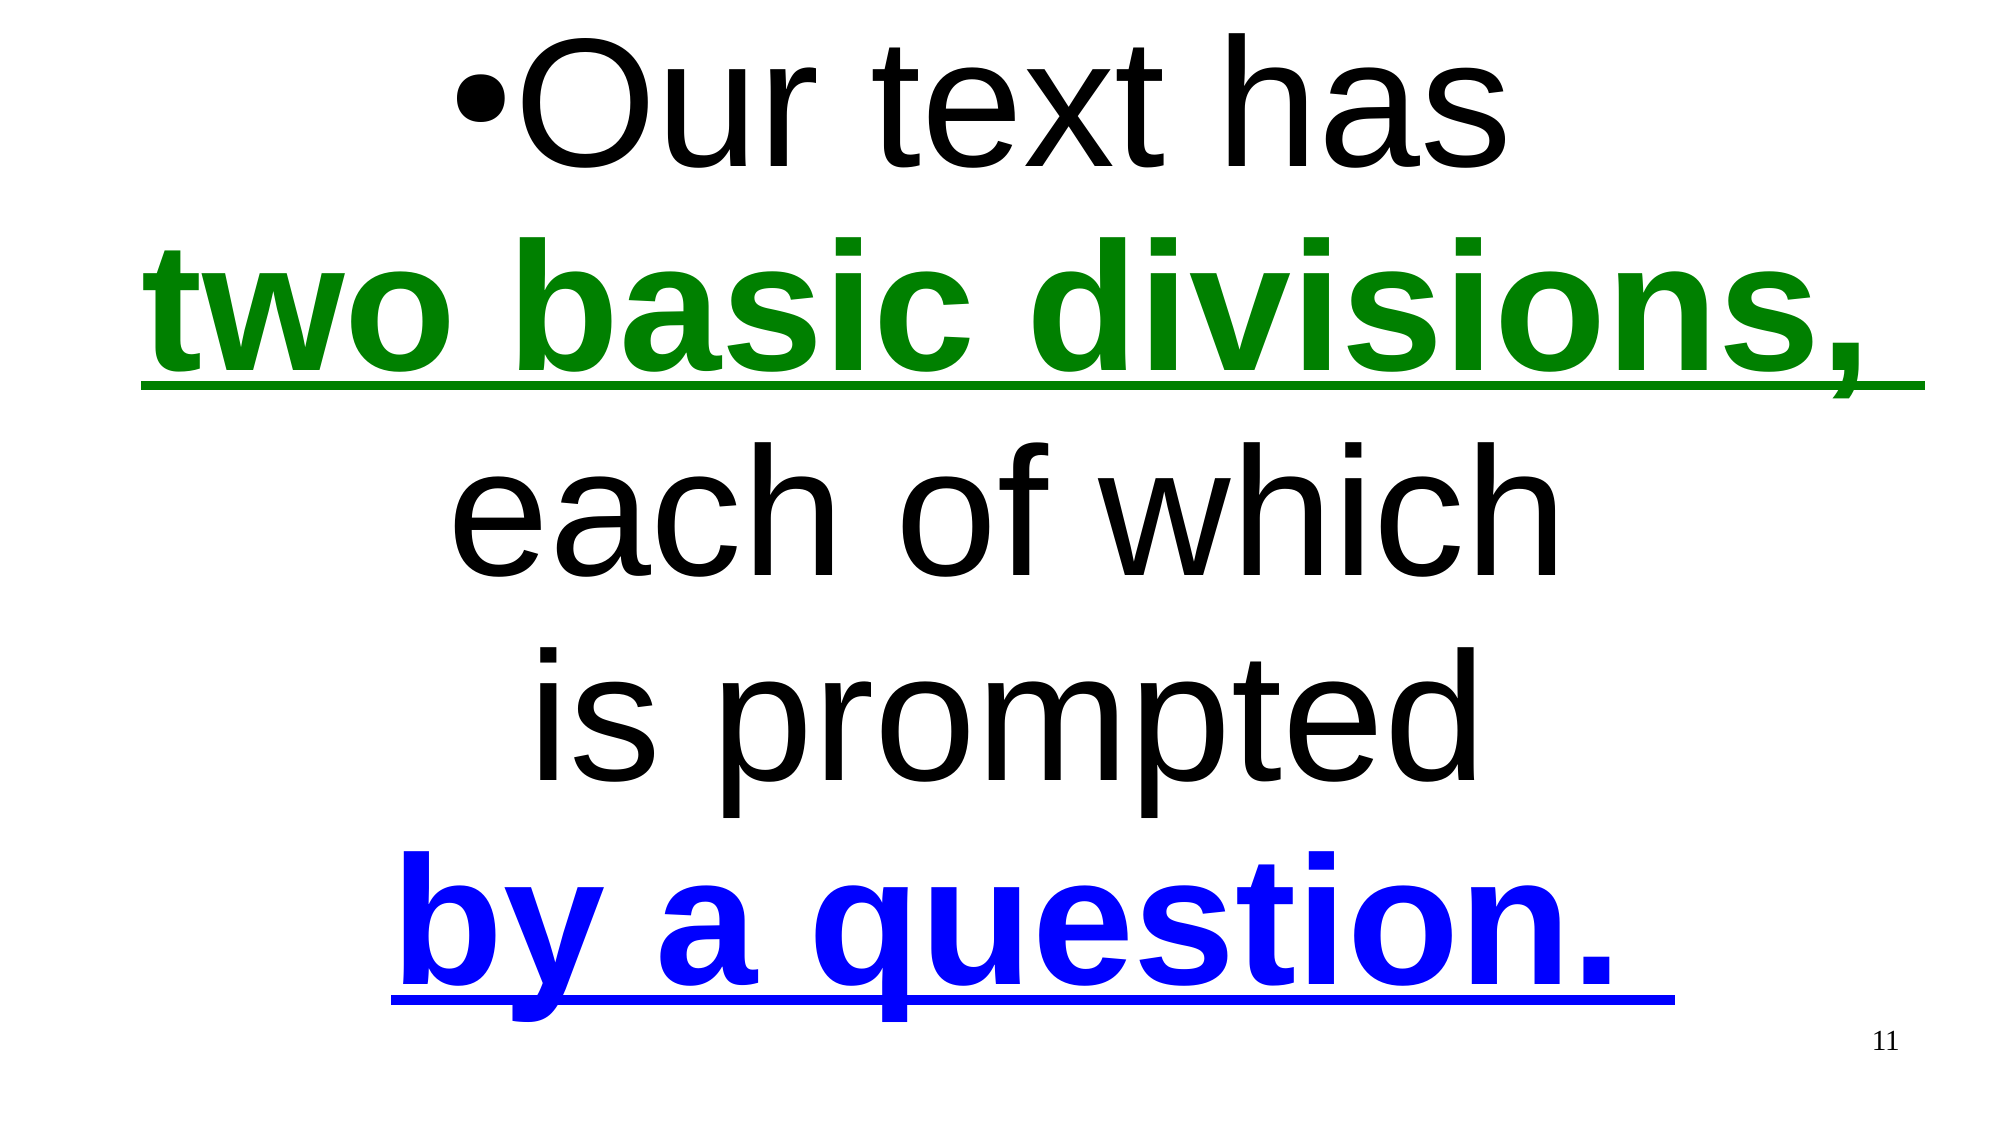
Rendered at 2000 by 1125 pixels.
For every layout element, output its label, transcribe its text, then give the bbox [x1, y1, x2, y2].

list Our text has two basic divisions, each of which is prompted by a question. [0, 0, 1996, 1123]
